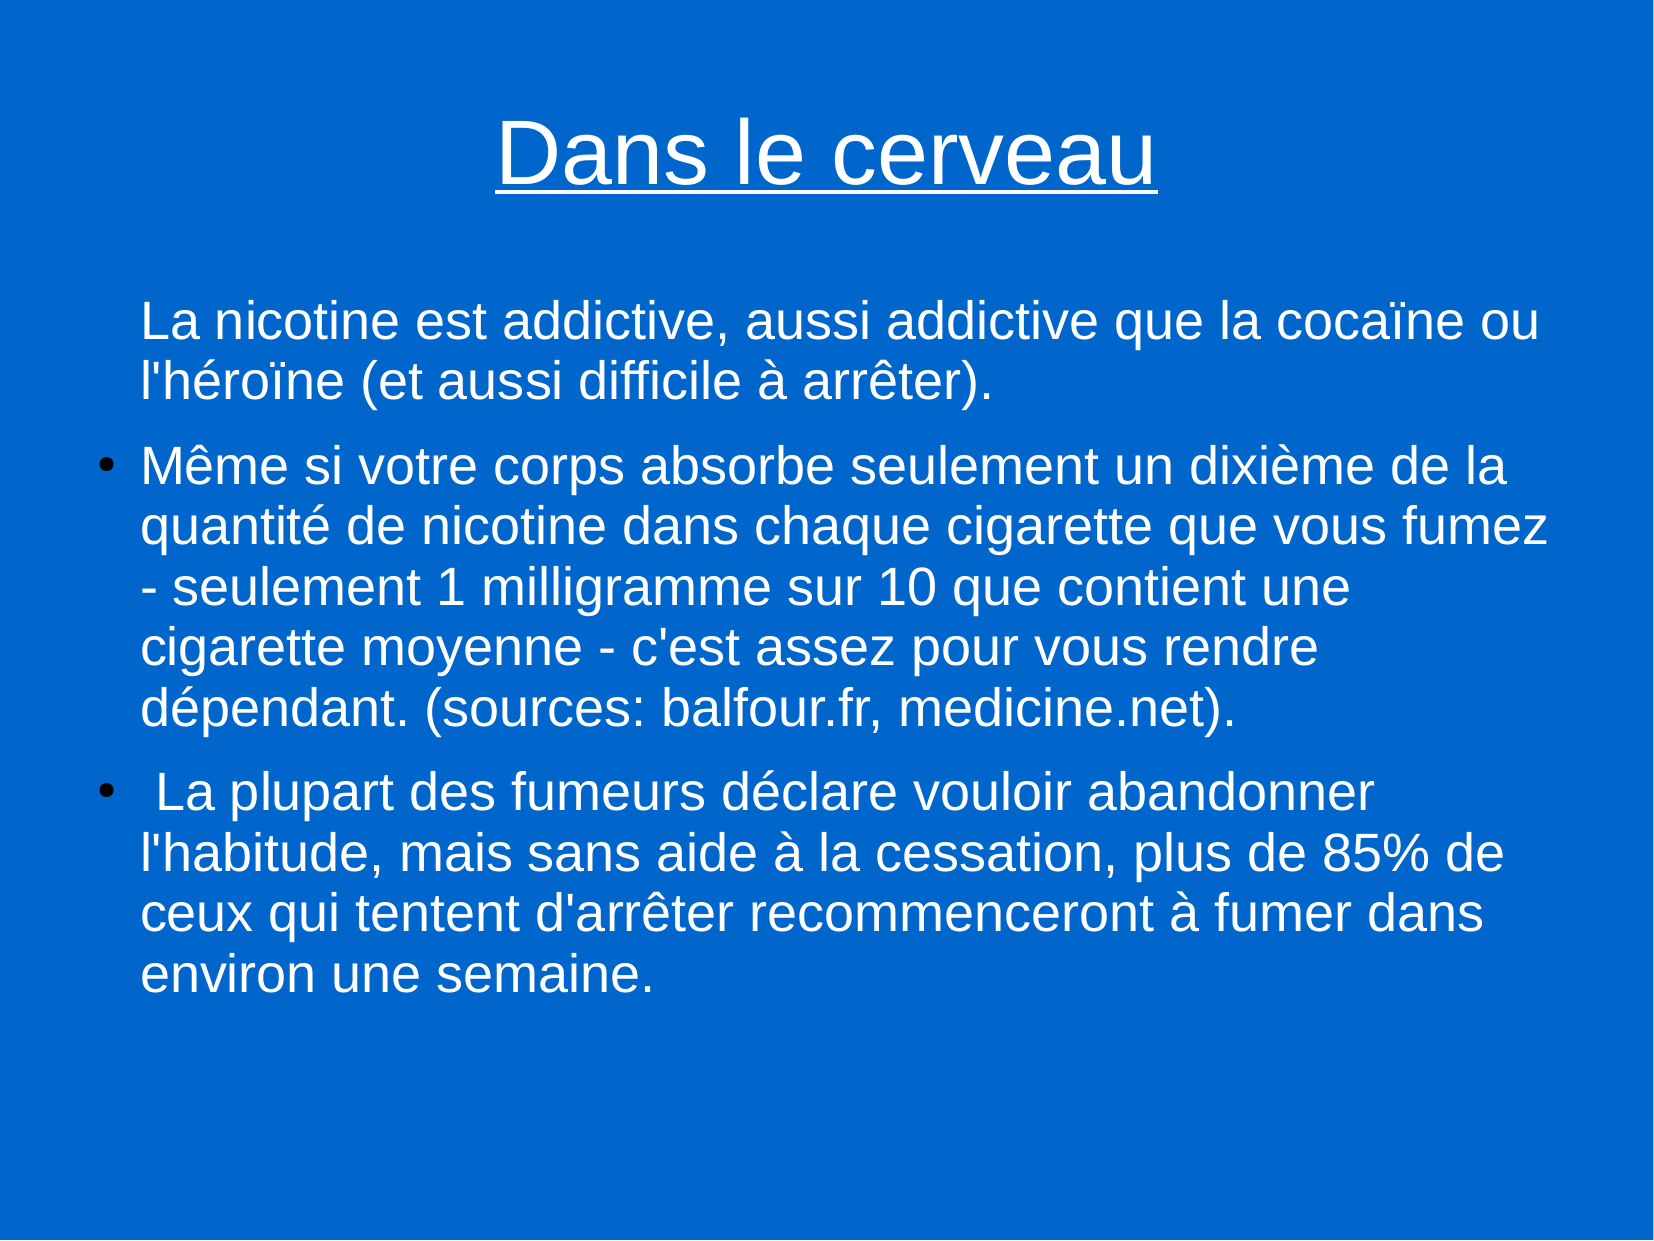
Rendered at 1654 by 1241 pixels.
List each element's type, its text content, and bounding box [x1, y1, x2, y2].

list La nicotine est addictive, aussi addictive que la cocaïne ou l'héroïne (et aussi difficile à arrêter). Même si votre corps absorbe seulement un dixième de la quantité de nicotine dans chaque cigarette que vous fumez - seulement 1 milligramme sur 10 que contient une cigarette moyenne - c'est assez pour vous rendre dépendant. (sources: balfour.fr, medicine.net). La plupart des fumeurs déclare vouloir abandonner l'habitude, mais sans aide à la cessation, plus de 85% de ceux qui tentent d'arrêter recommenceront à fumer dans environ une semaine. [82, 290, 1571, 1010]
title Dans le cerveau [82, 49, 1571, 257]
